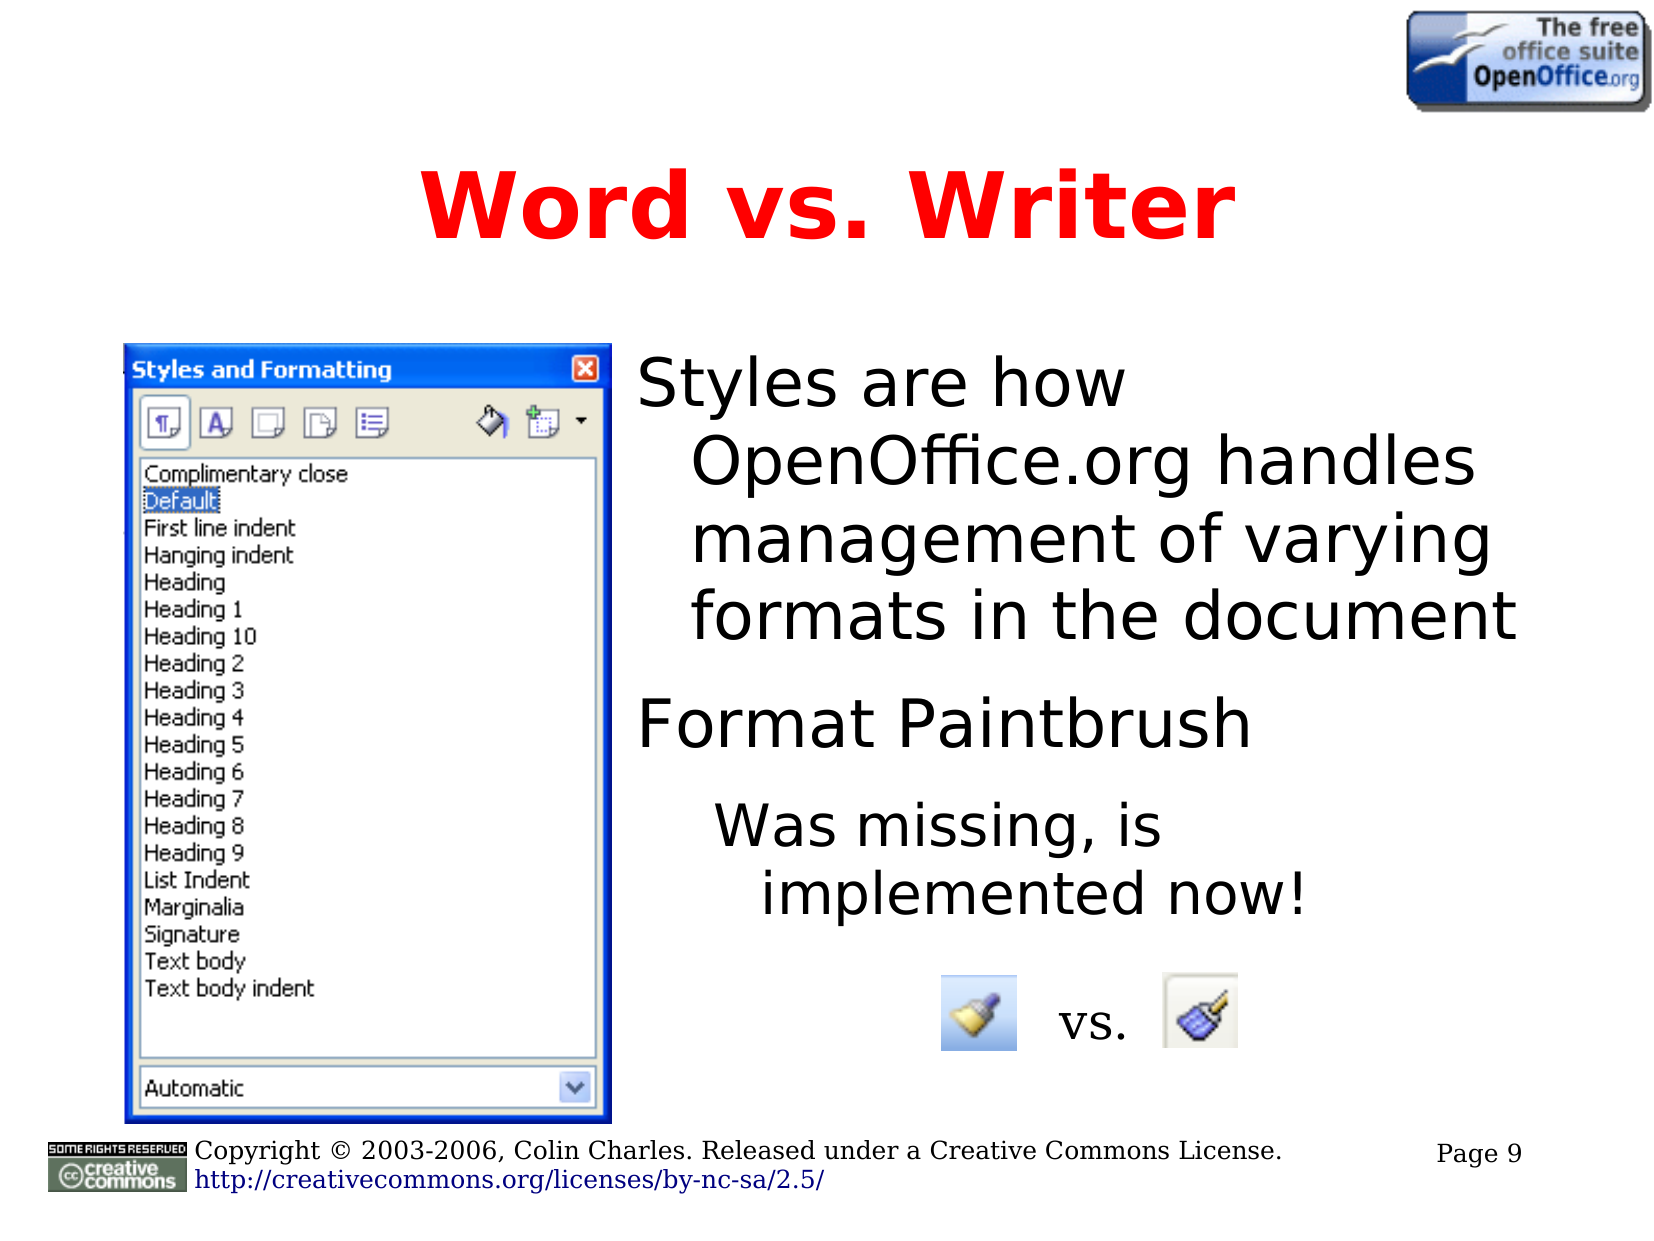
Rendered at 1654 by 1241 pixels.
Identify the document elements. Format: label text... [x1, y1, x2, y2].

list Styles are how OpenOffice.org handles management of varying formats in the document Format Paintbrush Was missing, is implemented now! [619, 344, 1534, 1127]
picture [48, 1142, 187, 1192]
picture [1162, 972, 1238, 1048]
picture [1403, 0, 1654, 125]
title Word vs. Writer [121, 102, 1534, 311]
text_box vs. [1060, 992, 1156, 1051]
picture [123, 343, 612, 1124]
picture [941, 975, 1017, 1051]
